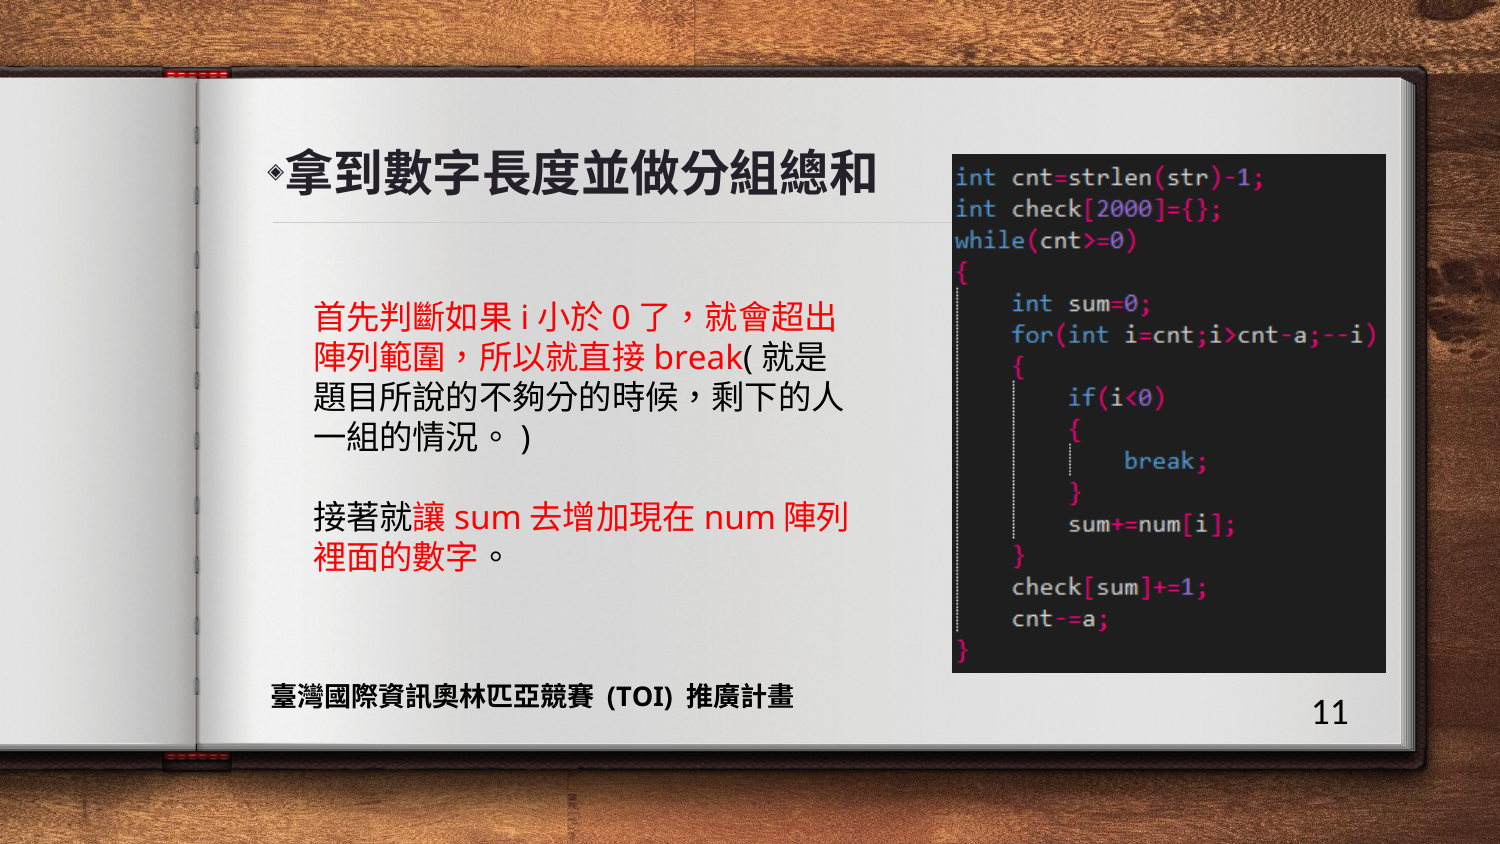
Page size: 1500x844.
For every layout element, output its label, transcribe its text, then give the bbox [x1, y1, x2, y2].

text_box 首先判斷如果i小於0了，就會超出陣列範圍，所以就直接break(就是題目所說的不夠分的時候，剩下的人一組的情況。) 接著就讓sum去增加現在num陣列裡面的數字。 [298, 289, 870, 587]
text_box [1295, 673, 1386, 737]
list 拿到數字長度並做分組總和 [252, 126, 1194, 216]
picture [952, 154, 1386, 673]
